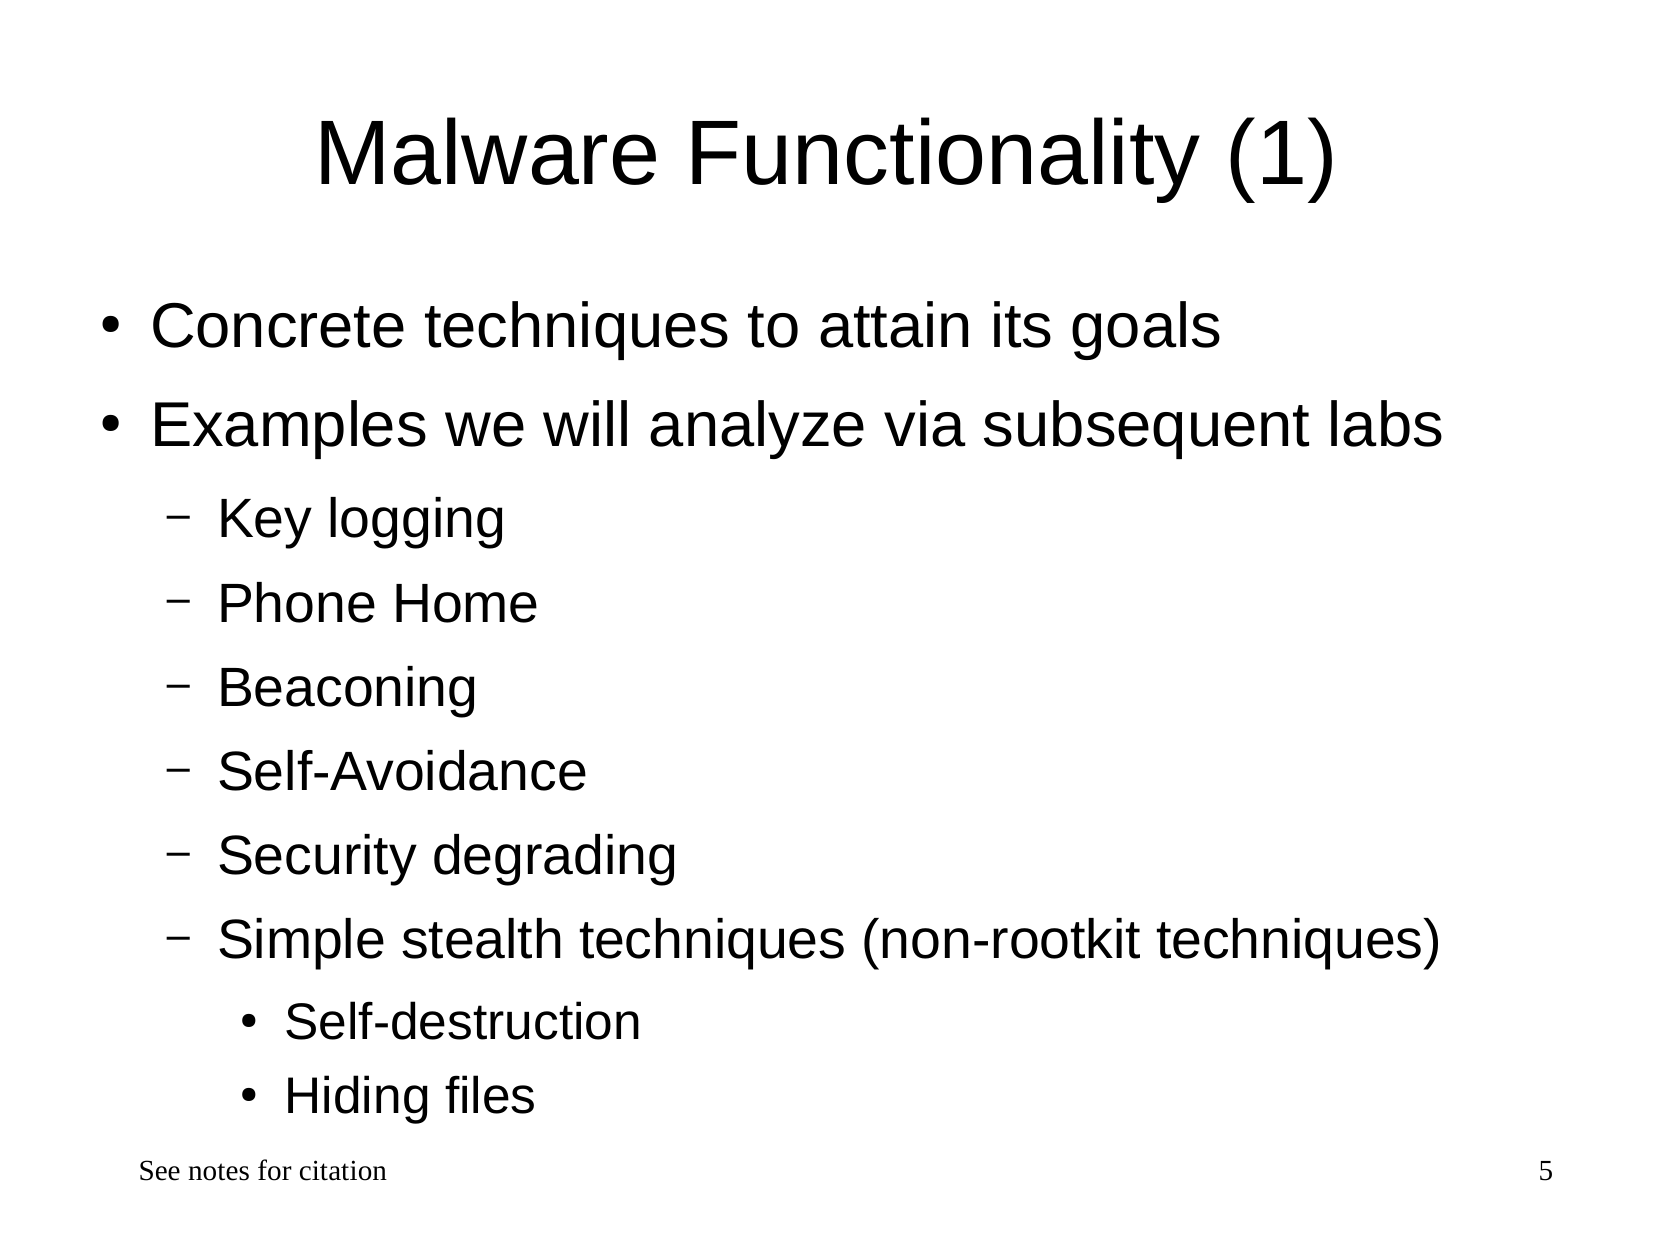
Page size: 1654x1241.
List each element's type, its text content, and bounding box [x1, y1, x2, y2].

list Concrete techniques to attain its goals Examples we will analyze via subsequent labs Key logging Phone Home Beaconing Self-Avoidance Security degrading Simple stealth techniques (non-rootkit techniques) Self-destruction Hiding files [82, 290, 1576, 1126]
title Malware Functionality (1) [82, 49, 1571, 257]
